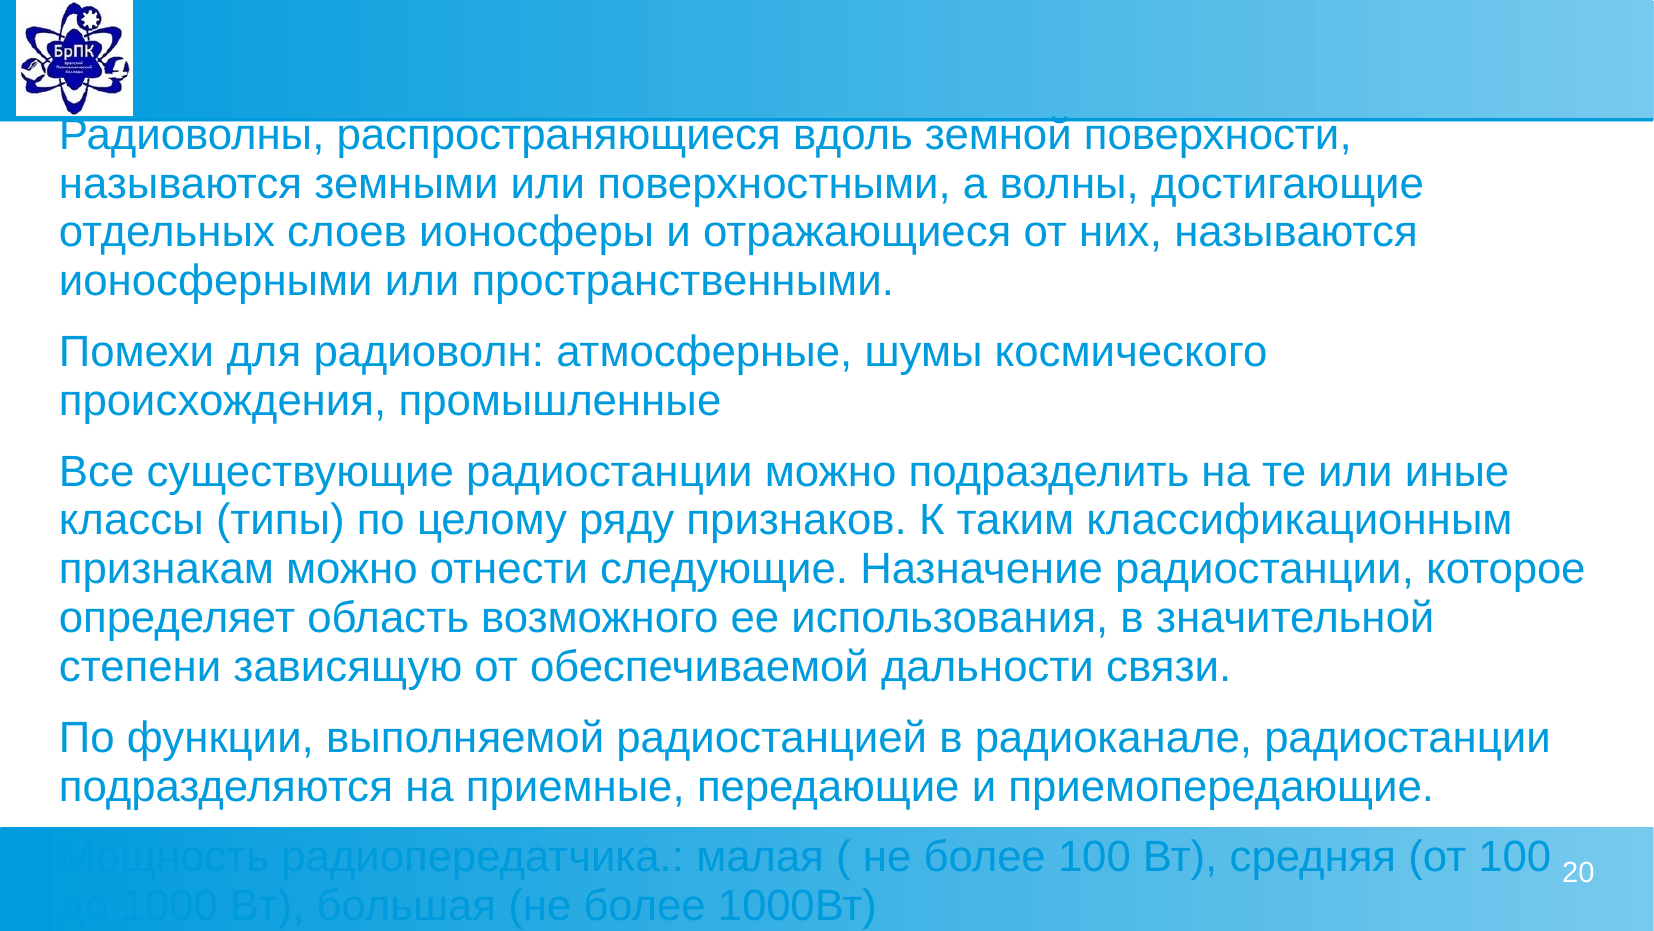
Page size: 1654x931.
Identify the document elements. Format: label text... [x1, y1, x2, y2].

picture [17, 0, 132, 115]
list Радиоволны, распространяющиеся вдоль земной поверхности, называются земными или поверхностными, а волны, достигающие отдельных слоев ионосферы и отражающиеся от них, называются ионосферными или пространственными. Помехи для радиоволн: атмосферные, шумы космического происхождения, промышленные Все существующие радиостанции можно подразделить на те или иные классы (типы) по целому ряду признаков. К таким классификационным признакам можно отнести следующие. Назначение радиостанции, которое определяет область возможного ее использования, в значительной степени зависящую от обеспечиваемой дальности связи. По функции, выполняемой радиостанцией в радиоканале, радиостанции подразделяются на приемные, передающие и приемопередающие. Мощность радиопередатчика.: малая ( не более 100 Вт), средняя (от 100 до 1000 Вт), большая (не более 1000Вт) [59, 109, 1595, 701]
